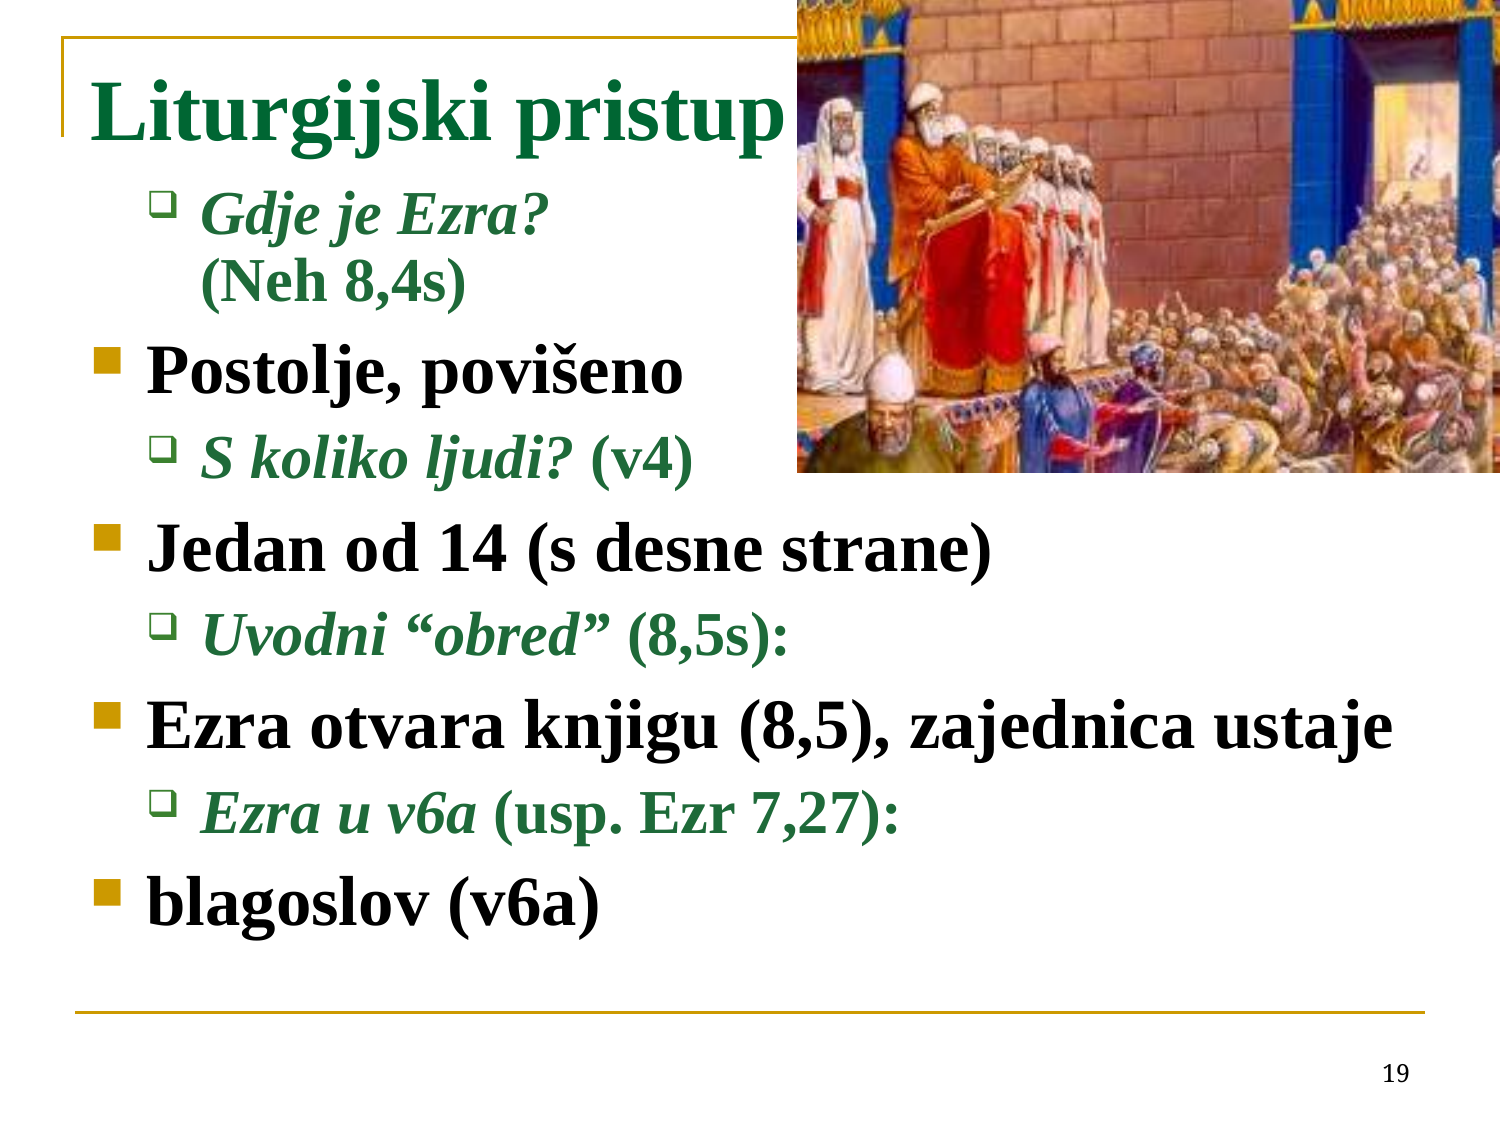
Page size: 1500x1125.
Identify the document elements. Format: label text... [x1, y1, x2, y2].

picture [797, 0, 1500, 473]
list Gdje je Ezra? (Neh 8,4s) Postolje, povišeno S koliko ljudi? (v4) Jedan od 14 (s desne strane) Uvodni “obred” (8,5s): Ezra otvara knjigu (8,5), zajednica ustaje Ezra u v6a (usp. Ezr 7,27): blagoslov (v6a) [75, 172, 1426, 1006]
title Liturgijski pristup [75, 45, 797, 172]
text_box <number> [1074, 1024, 1426, 1100]
